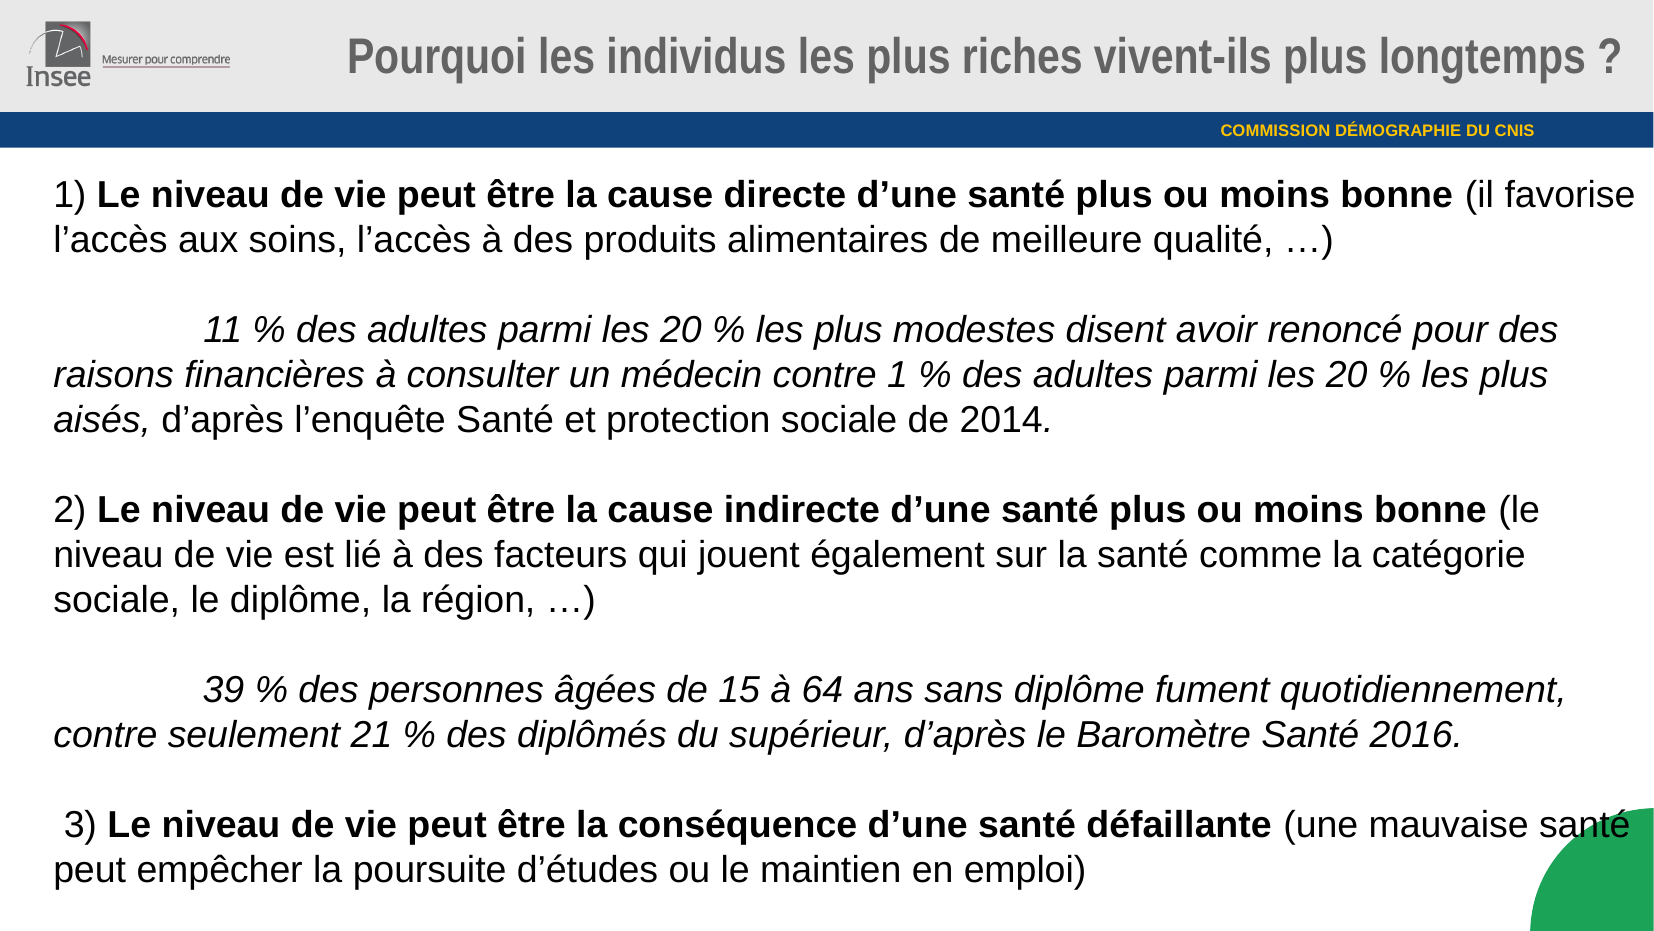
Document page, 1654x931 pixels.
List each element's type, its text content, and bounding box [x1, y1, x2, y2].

title Pourquoi les individus les plus riches vivent-ils plus longtemps ? [186, 0, 1624, 131]
text_box 1) Le niveau de vie peut être la cause directe d’une santé plus ou moins bonne (il favorise l’accès aux soins, l’accès à des produits alimentaires de meilleure qualité, …) 11 % des adultes parmi les 20 % les plus modestes disent avoir renoncé pour des raisons financières à consulter un médecin contre 1 % des adultes parmi les 20 % les plus aisés, d’après l’enquête Santé et protection sociale de 2014. 2) Le niveau de vie peut être la cause indirecte d’une santé plus ou moins bonne (le niveau de vie est lié à des facteurs qui jouent également sur la santé comme la catégorie sociale, le diplôme, la région, …) 39 % des personnes âgées de 15 à 64 ans sans diplôme fument quotidiennement, contre seulement 21 % des diplômés du supérieur, d’après le Baromètre Santé 2016. 3) Le niveau de vie peut être la conséquence d’une santé défaillante (une mauvaise santé peut empêcher la poursuite d’études ou le maintien en emploi) [38, 162, 1654, 931]
footer Commission démographie du Cnis [59, 112, 1536, 148]
picture [23, 0, 186, 89]
